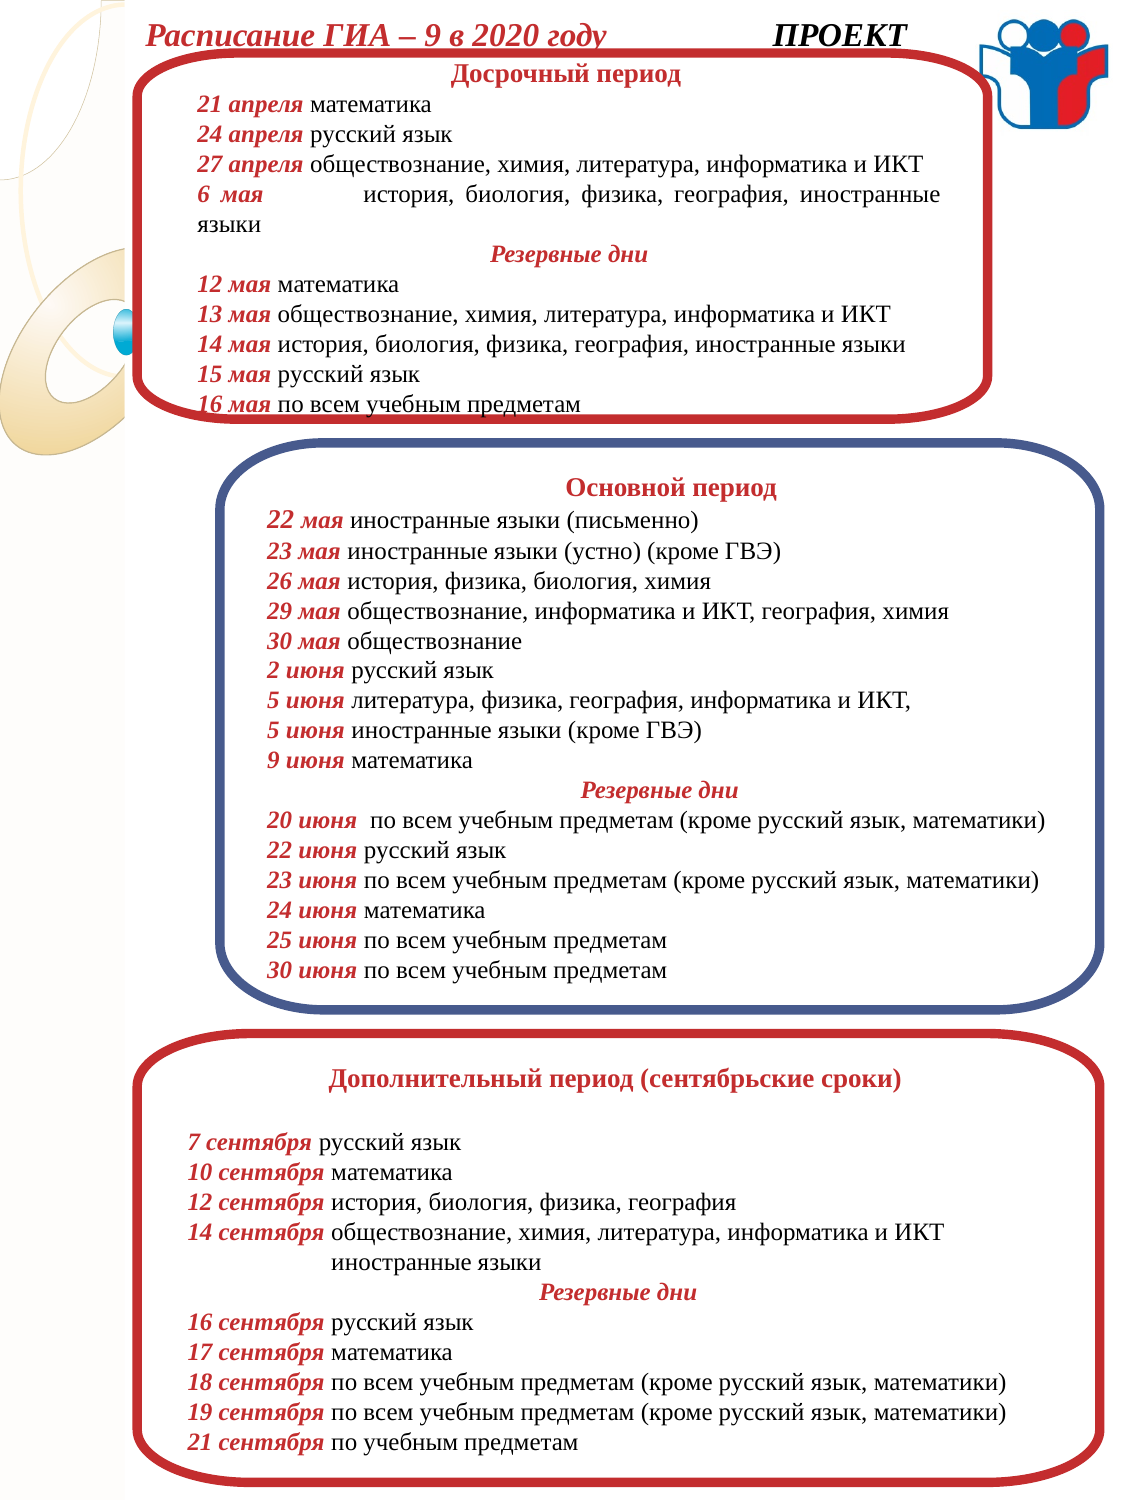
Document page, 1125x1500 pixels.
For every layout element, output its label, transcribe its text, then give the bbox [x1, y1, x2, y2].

picture [132, 338, 137, 350]
text_box Основной период 22 мая иностранные языки (письменно) 23 мая иностранные языки (устно) (кроме ГВЭ) 26 мая история, физика, биология, химия 29 мая обществознание, информатика и ИКТ, география, химия 30 мая обществознание 2 июня русский язык 5 июня литература, физика, география, информатика и ИКТ, 5 июня иностранные языки (кроме ГВЭ) 9 июня математика Резервные дни 20 июня по всем учебным предметам (кроме русский язык, математики) 22 июня русский язык 23 июня по всем учебным предметам (кроме русский язык, математики) 24 июня математика 25 июня по всем учебным предметам 30 июня по всем учебным предметам [219, 442, 1100, 1010]
picture [975, 10, 1113, 136]
text_box Расписание ГИА – 9 в 2020 году ПРОЕКТ [130, 5, 922, 61]
text_box Досрочный период 21 апреля математика 24 апреля русский язык 27 апреля обществознание, химия, литература, информатика и ИКТ 6 мая история, биология, физика, география, иностранные языки Резервные дни 12 мая математика 13 мая обществознание, химия, литература, информатика и ИКТ 14 мая история, биология, физика, география, иностранные языки 15 мая русский язык 16 мая по всем учебным предметам [137, 55, 988, 420]
text_box Дополнительный период (сентябрьские сроки) 7 сентября русский язык 10 сентября математика 12 сентября история, биология, физика, география 14 сентября обществознание, химия, литература, информатика и ИКТ иностранные языки Резервные дни 16 сентября русский язык 17 сентября математика 18 сентября по всем учебным предметам (кроме русский язык, математики) 19 сентября по всем учебным предметам (кроме русский язык, математики) 21 сентября по учебным предметам [137, 1033, 1100, 1483]
